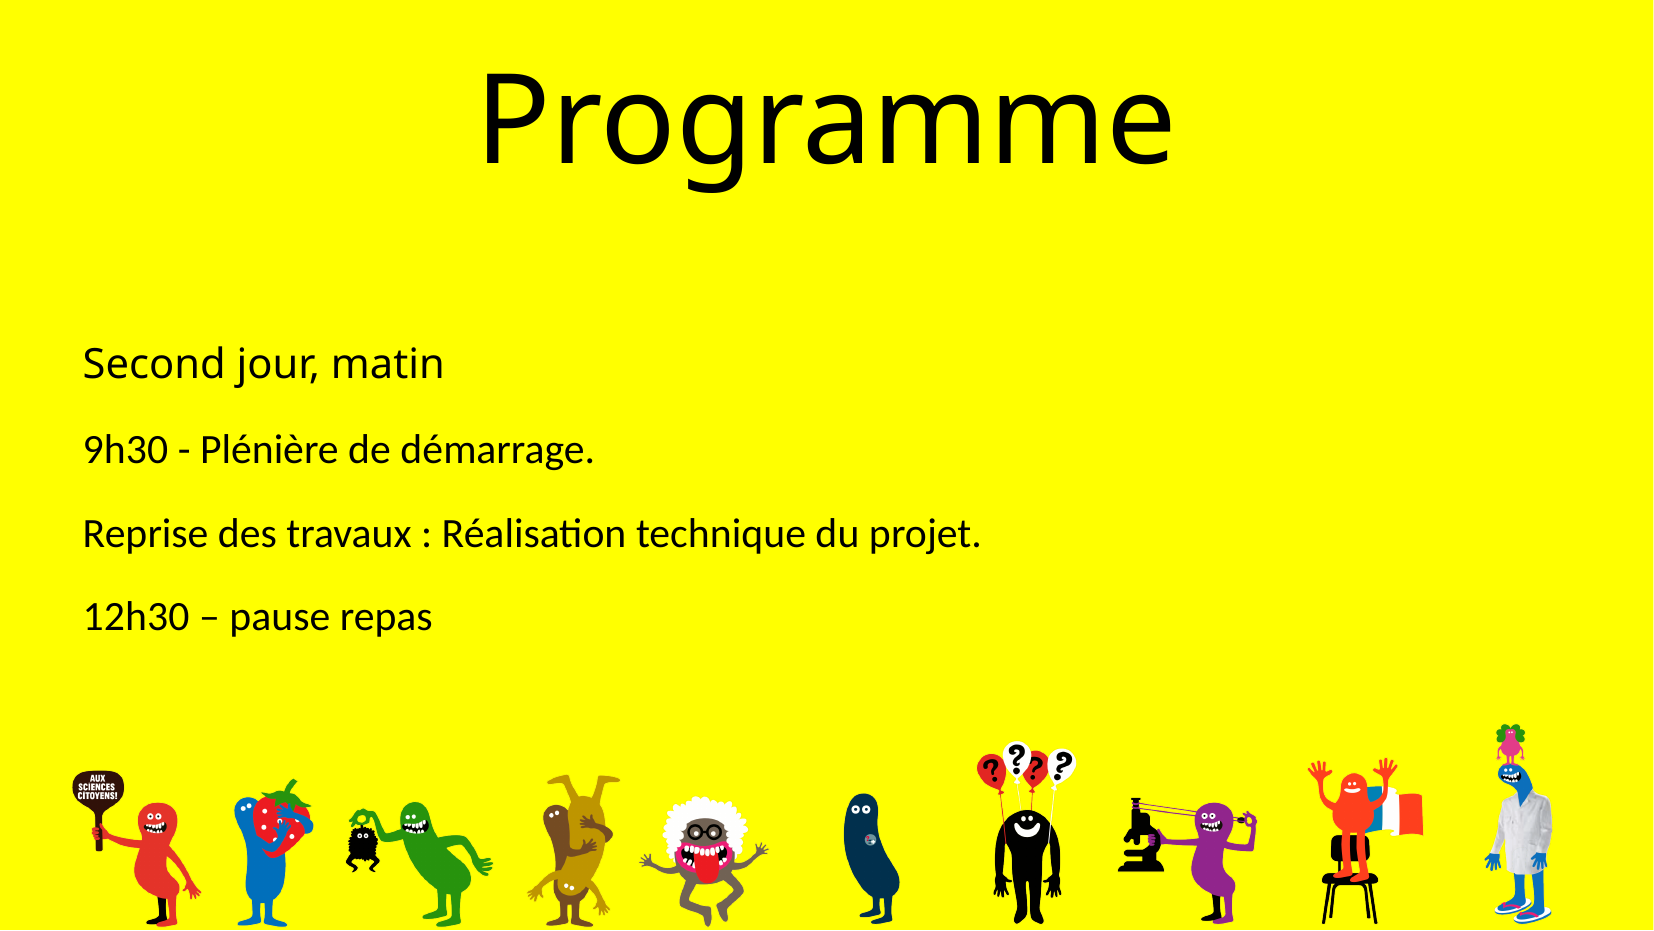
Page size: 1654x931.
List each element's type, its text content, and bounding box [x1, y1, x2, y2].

picture [64, 765, 778, 931]
picture [807, 721, 1589, 931]
title Programme [82, 28, 1571, 201]
text_box Second jour, matin 9h30 - Plénière de démarrage. Reprise des travaux : Réalisation technique du projet. 12h30 – pause repas [82, 217, 1571, 758]
